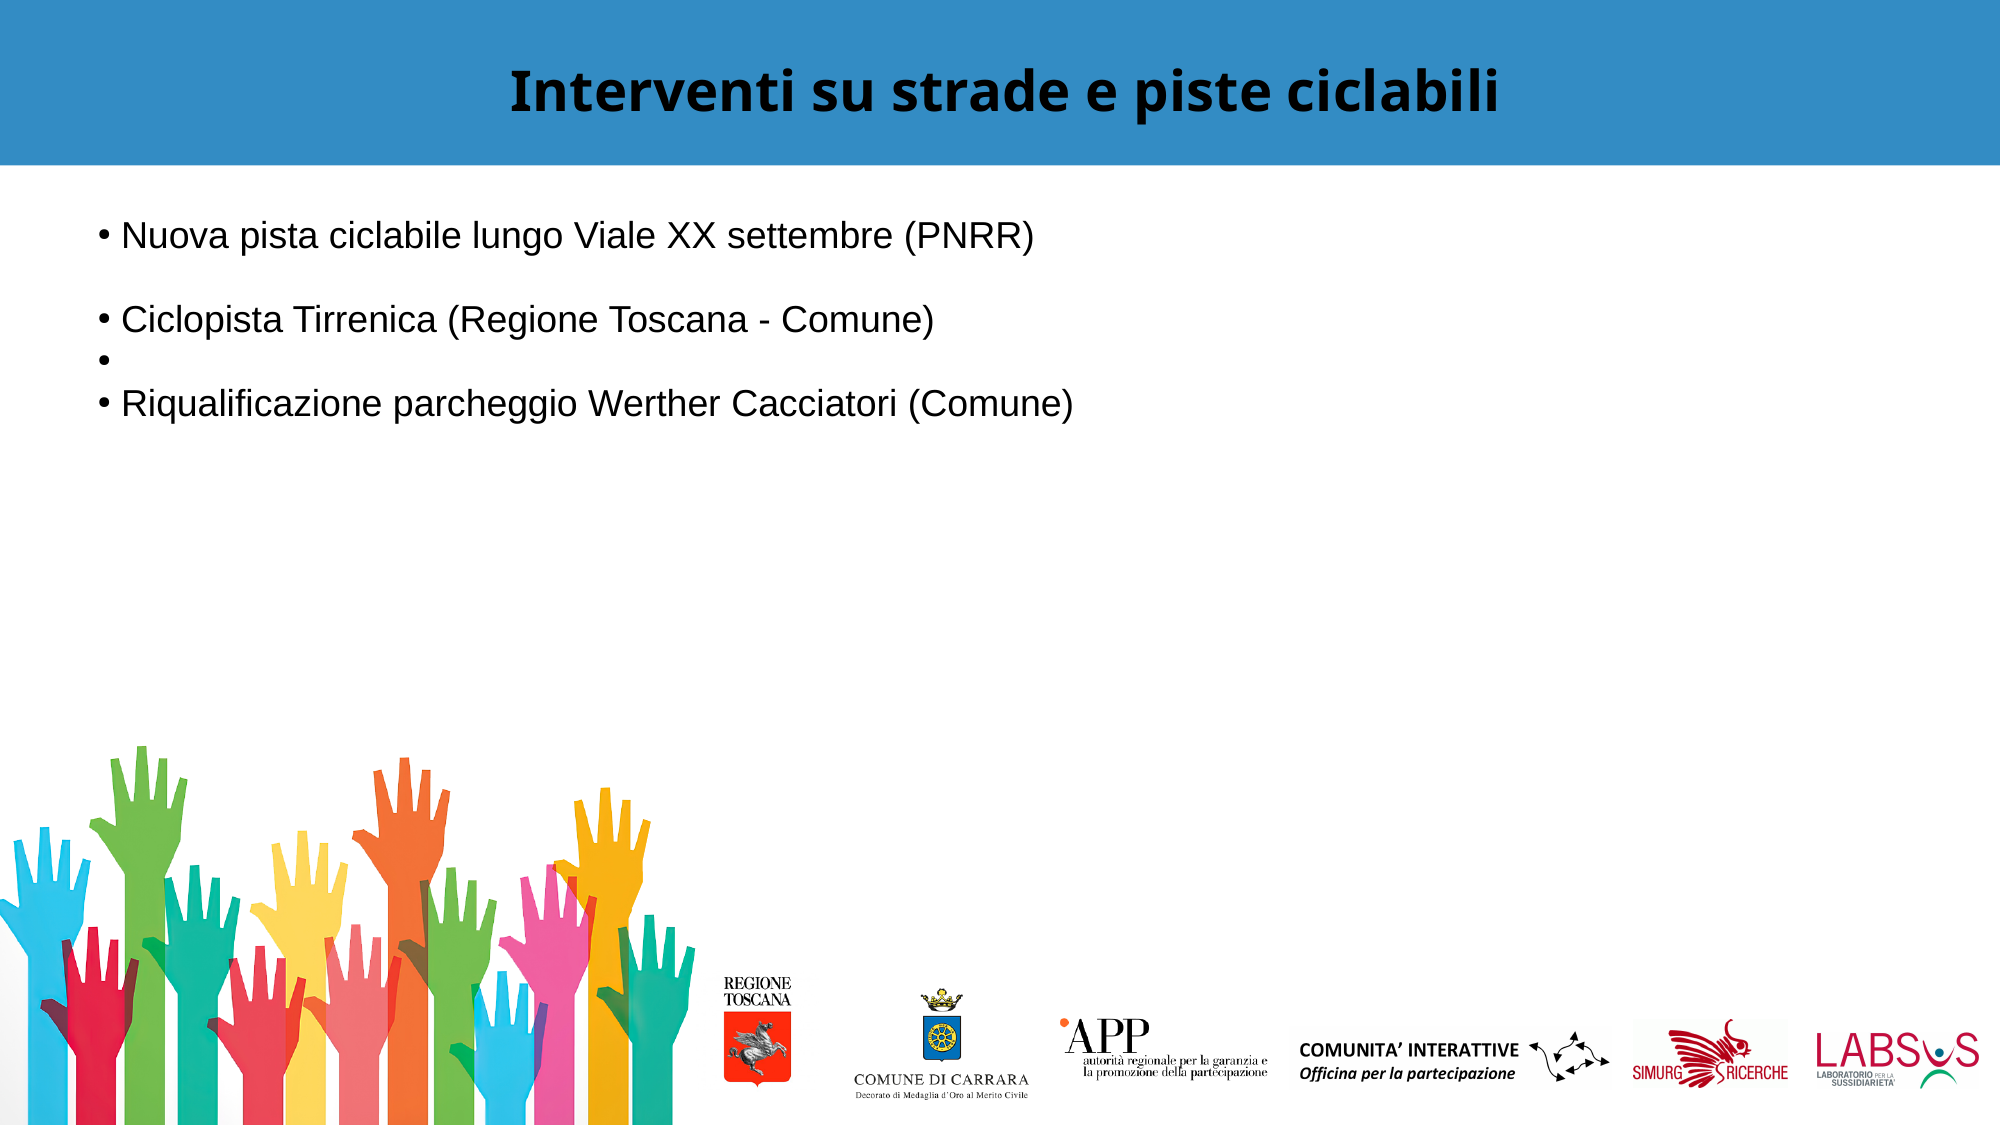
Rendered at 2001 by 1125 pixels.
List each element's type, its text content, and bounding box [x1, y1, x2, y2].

picture [0, 725, 1612, 1125]
picture [1817, 1032, 1979, 1089]
picture [1633, 1019, 1788, 1088]
text_box [0, 0, 11, 166]
title Interventi su strade e piste ciclabili [11, 0, 2000, 213]
text_box Nuova pista ciclabile lungo Viale XX settembre (PNRR) Ciclopista Tirrenica (Regione Toscana - Comune) Riqualificazione parcheggio Werther Cacciatori (Comune) [82, 207, 1099, 440]
text_box [631, 792, 1056, 949]
